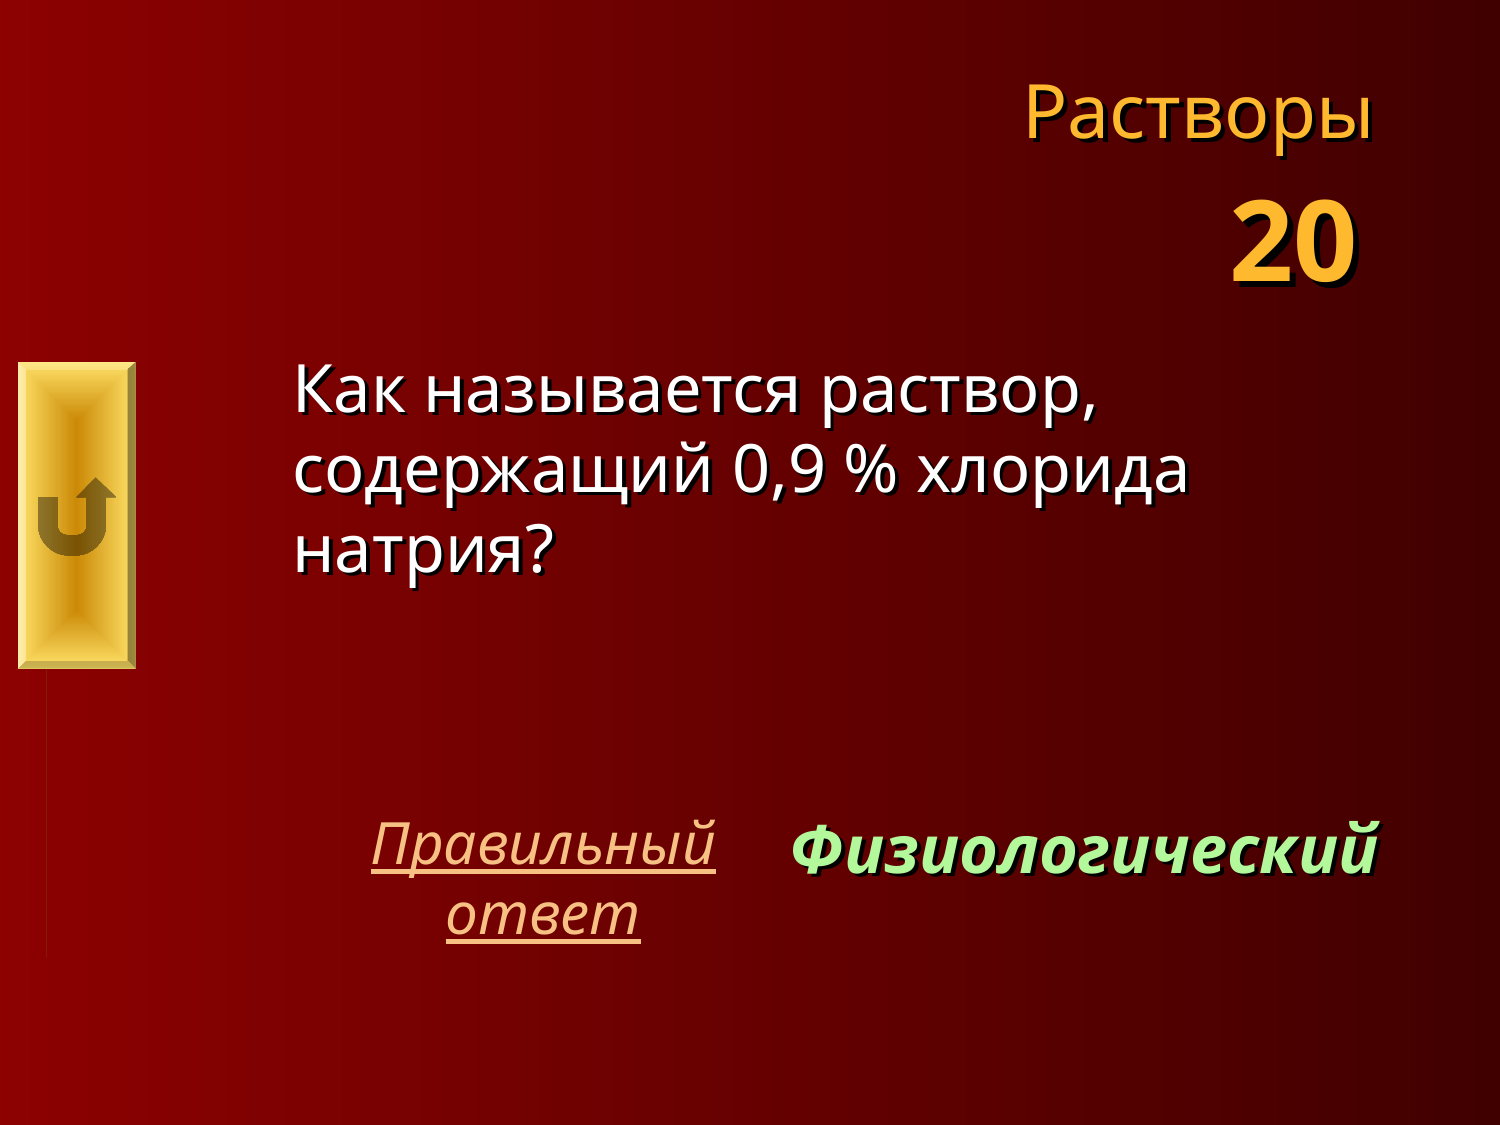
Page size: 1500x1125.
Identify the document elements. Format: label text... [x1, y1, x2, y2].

text_box Правильный ответ [253, 798, 833, 882]
text_box 20 [1163, 160, 1424, 291]
text_box Физиологический [253, 798, 1412, 1094]
title Растворы [915, 54, 1483, 161]
subtitle Как называется раствор, содержащий 0,9 % хлорида натрия? [277, 337, 1447, 764]
text_box 60 [17, 361, 26, 669]
text_box [19, 361, 136, 669]
